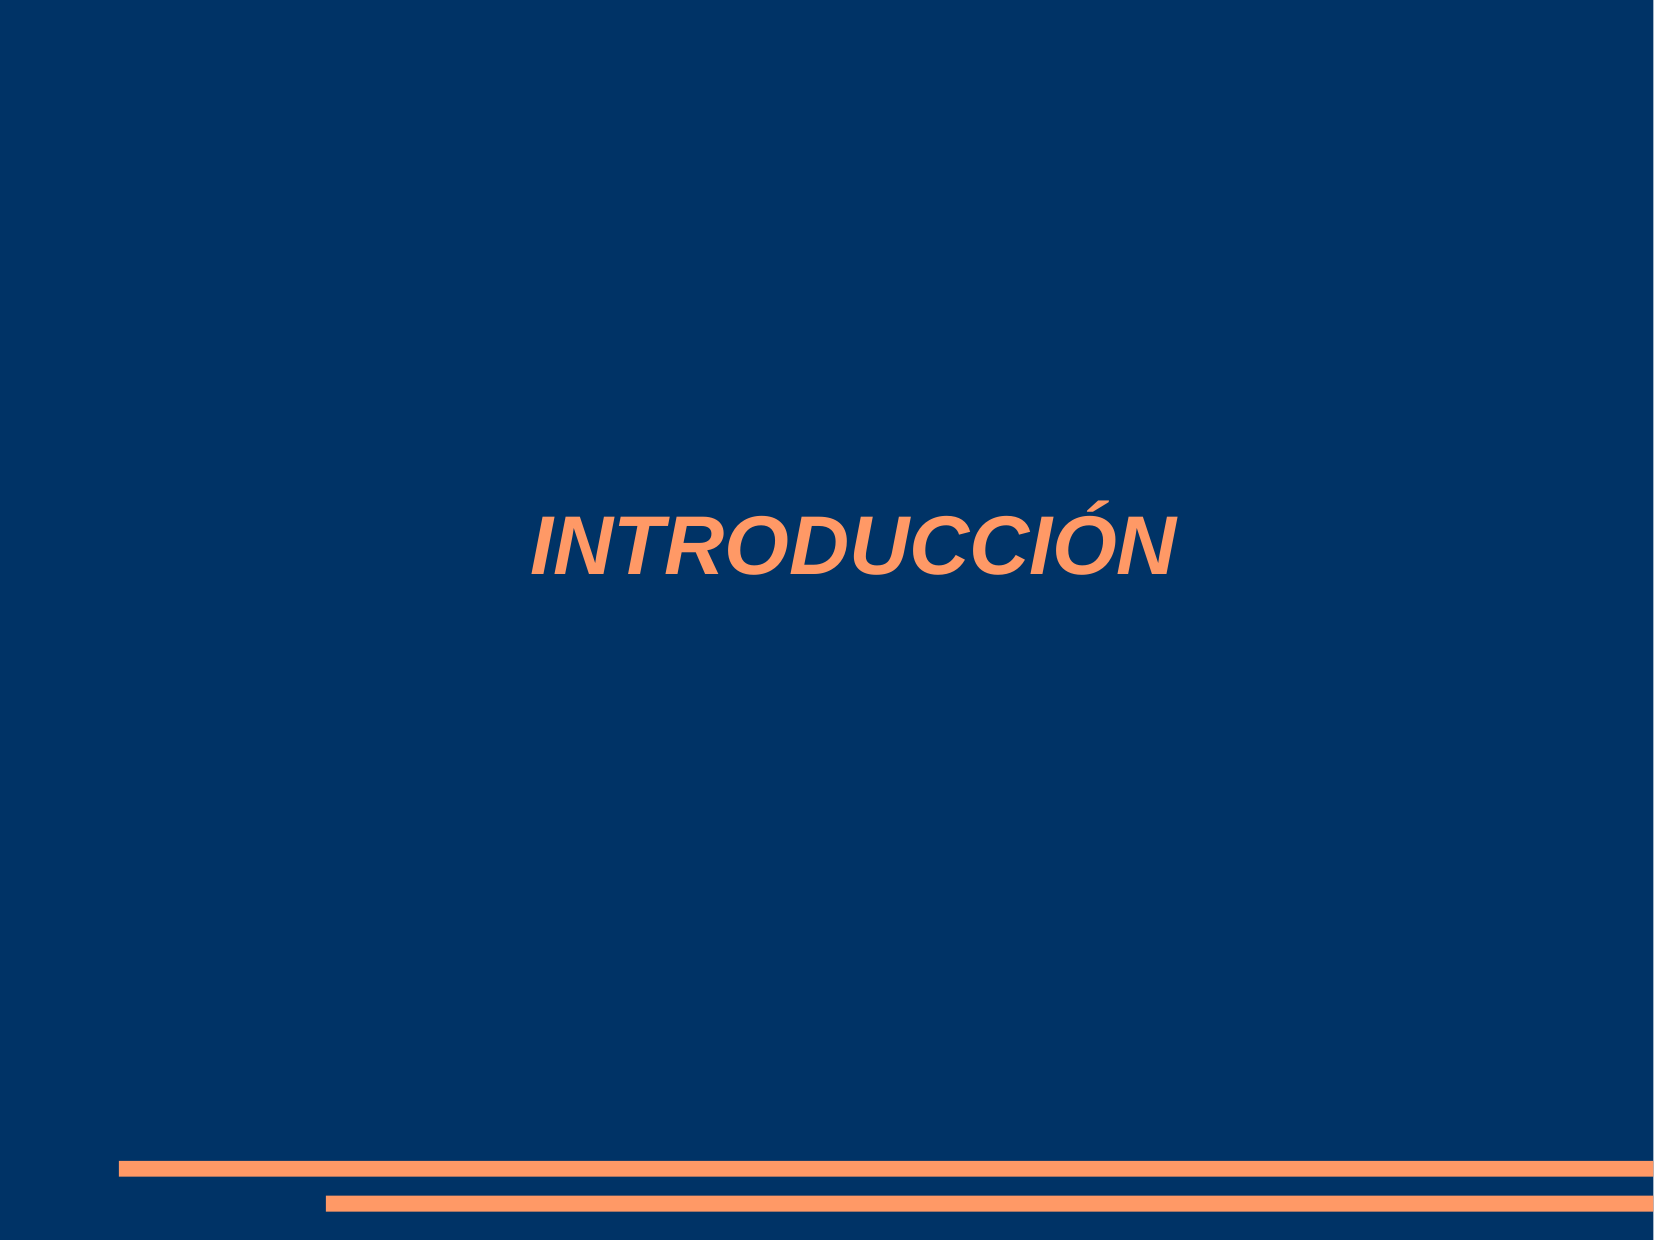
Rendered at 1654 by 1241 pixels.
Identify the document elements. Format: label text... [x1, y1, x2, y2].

title INTRODUCCIÓN [147, 442, 1560, 650]
